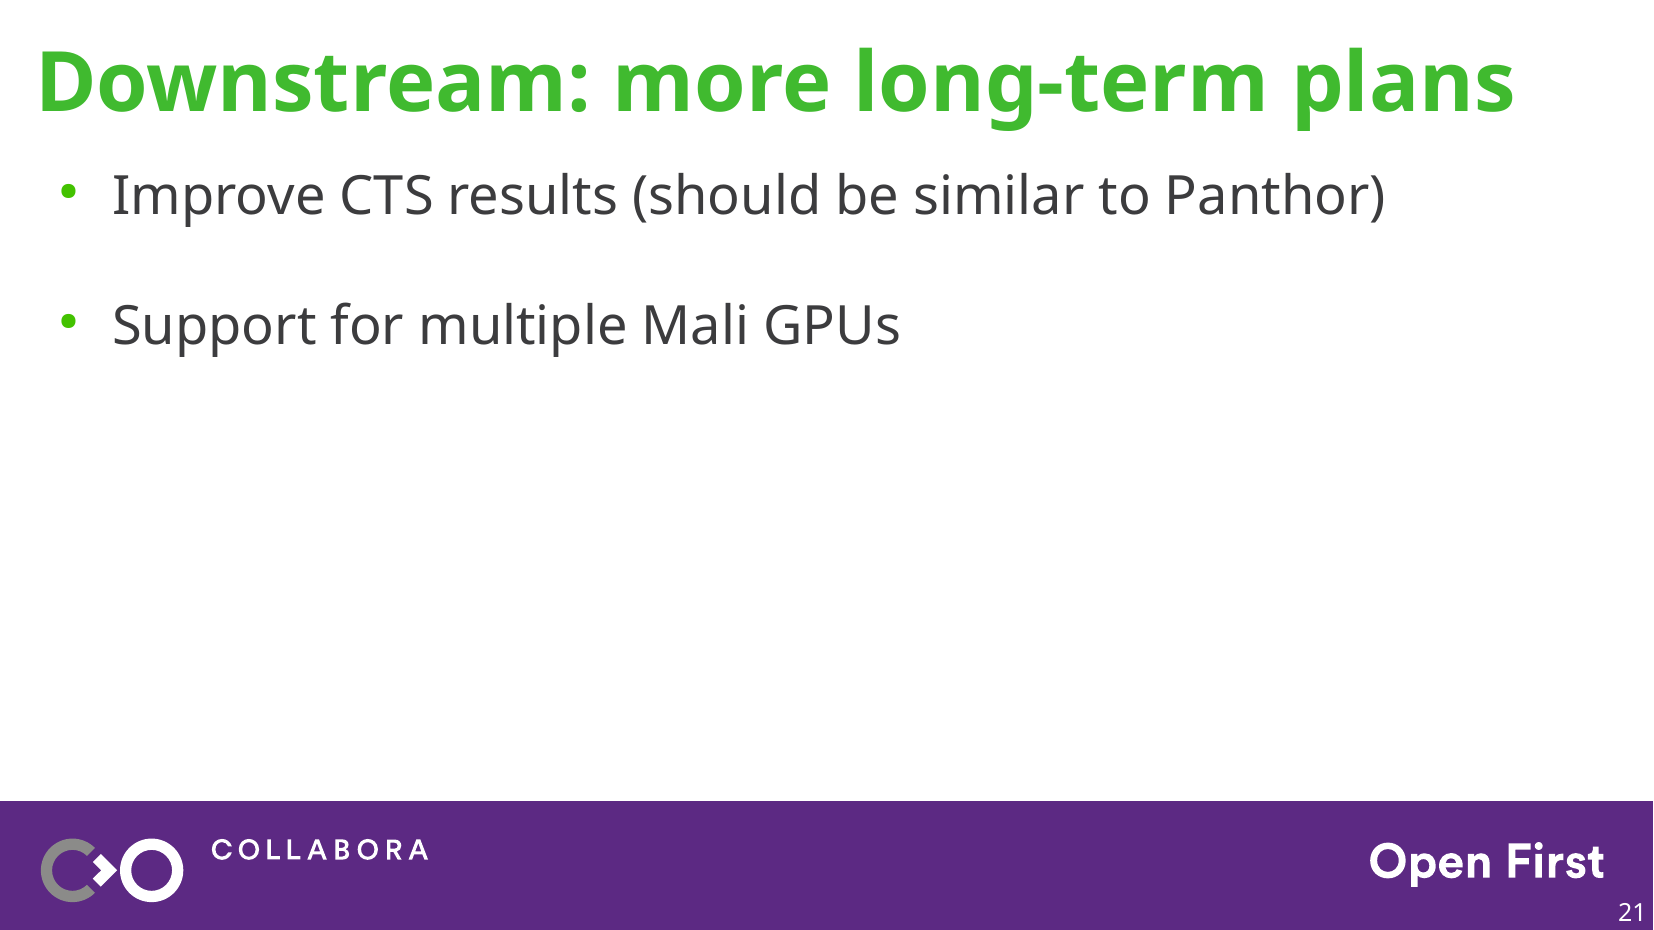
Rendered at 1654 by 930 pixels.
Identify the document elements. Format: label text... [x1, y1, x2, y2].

title Downstream: more long-term plans [35, 28, 1608, 192]
list Improve CTS results (should be similar to Panthor) Support for multiple Mali GPUs [41, 160, 1613, 804]
